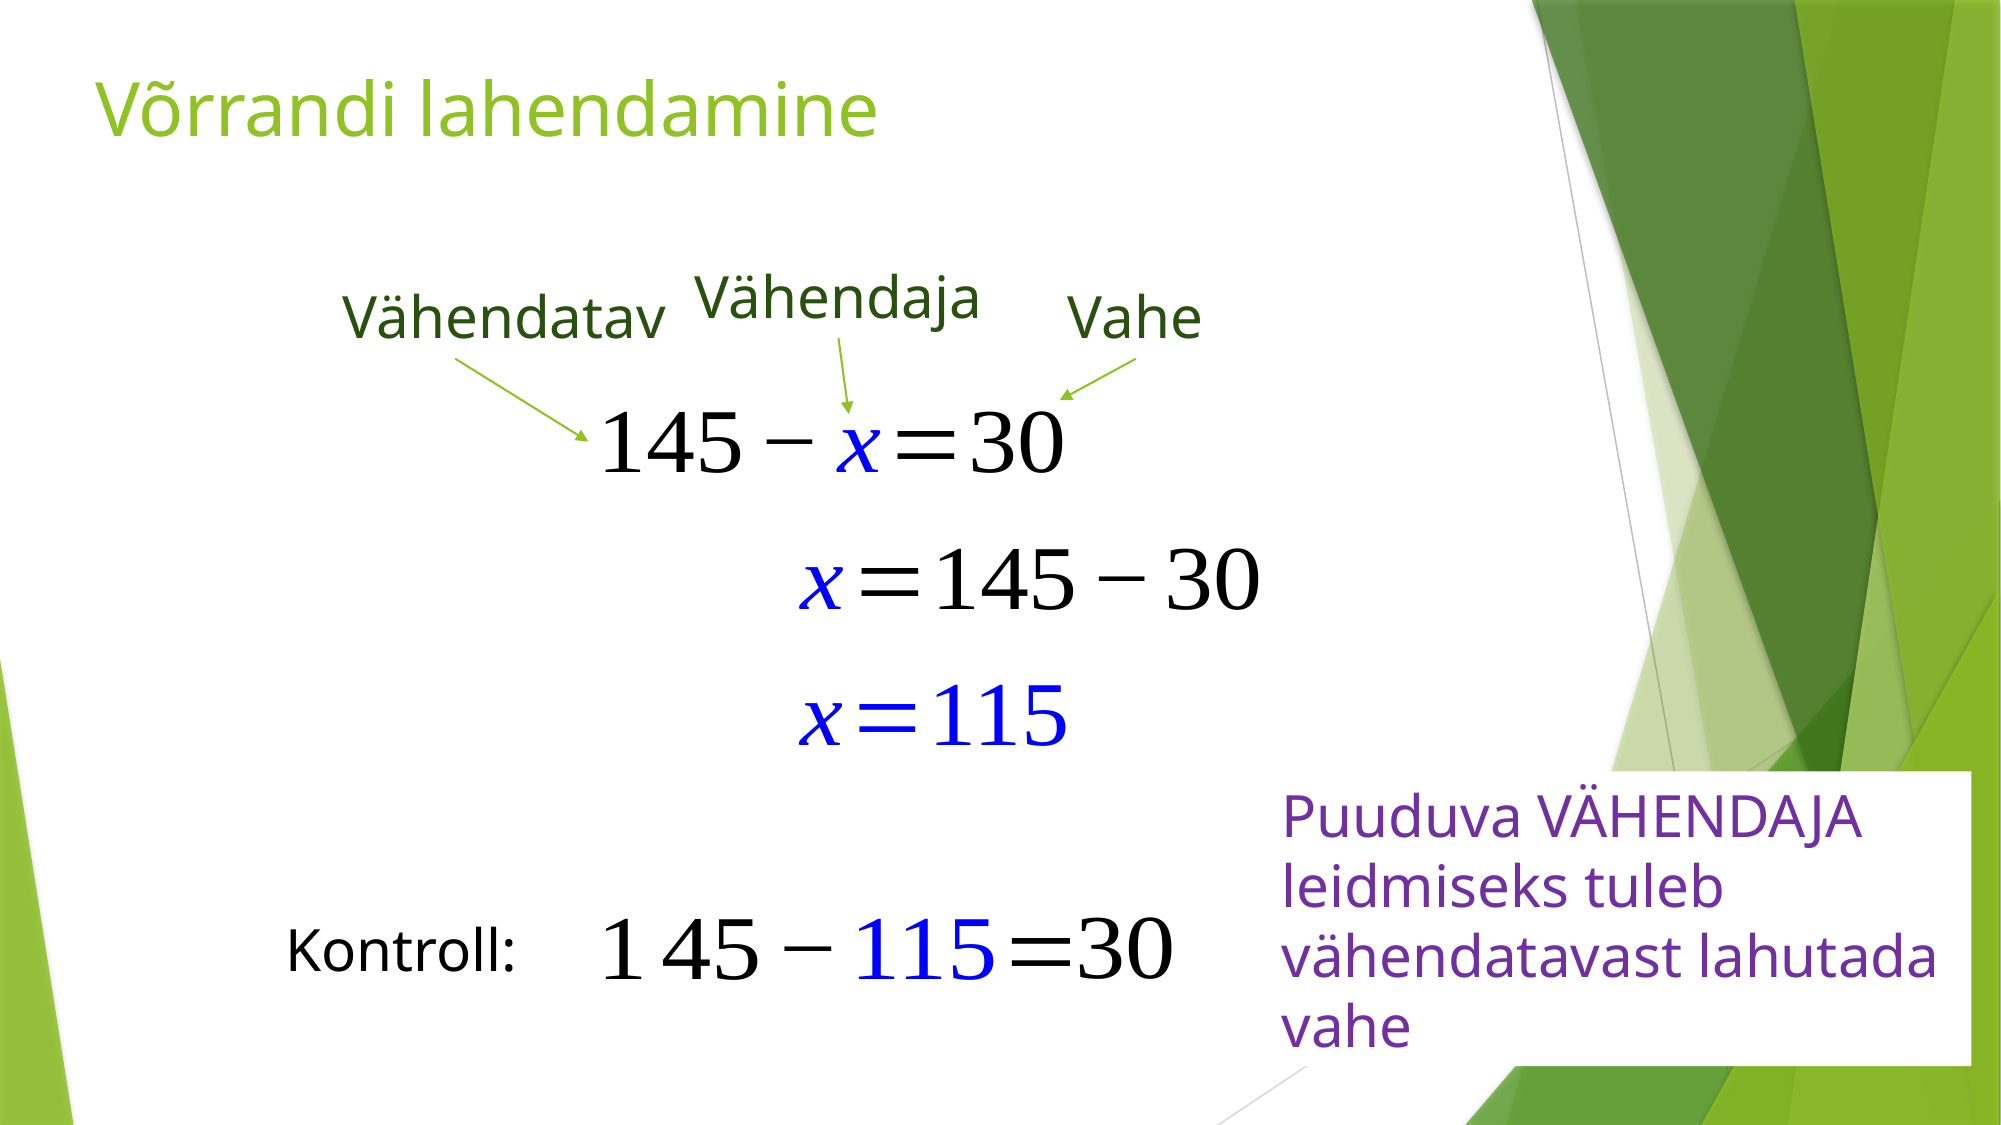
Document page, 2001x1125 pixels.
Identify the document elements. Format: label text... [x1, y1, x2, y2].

chart [588, 391, 1077, 492]
text_box Vähendaja [680, 252, 997, 338]
text_box Vähendatav [328, 273, 681, 358]
text_box Vahe [1053, 273, 1218, 358]
chart [784, 527, 1274, 629]
chart [784, 664, 1081, 766]
title Võrrandi lahendamine [80, 53, 1489, 195]
text_box Puuduva VÄHENDAJA leidmiseks tuleb vähendatavast lahutada vahe [1266, 771, 1972, 1067]
chart [588, 897, 1188, 999]
text_box Kontroll: [270, 905, 533, 991]
